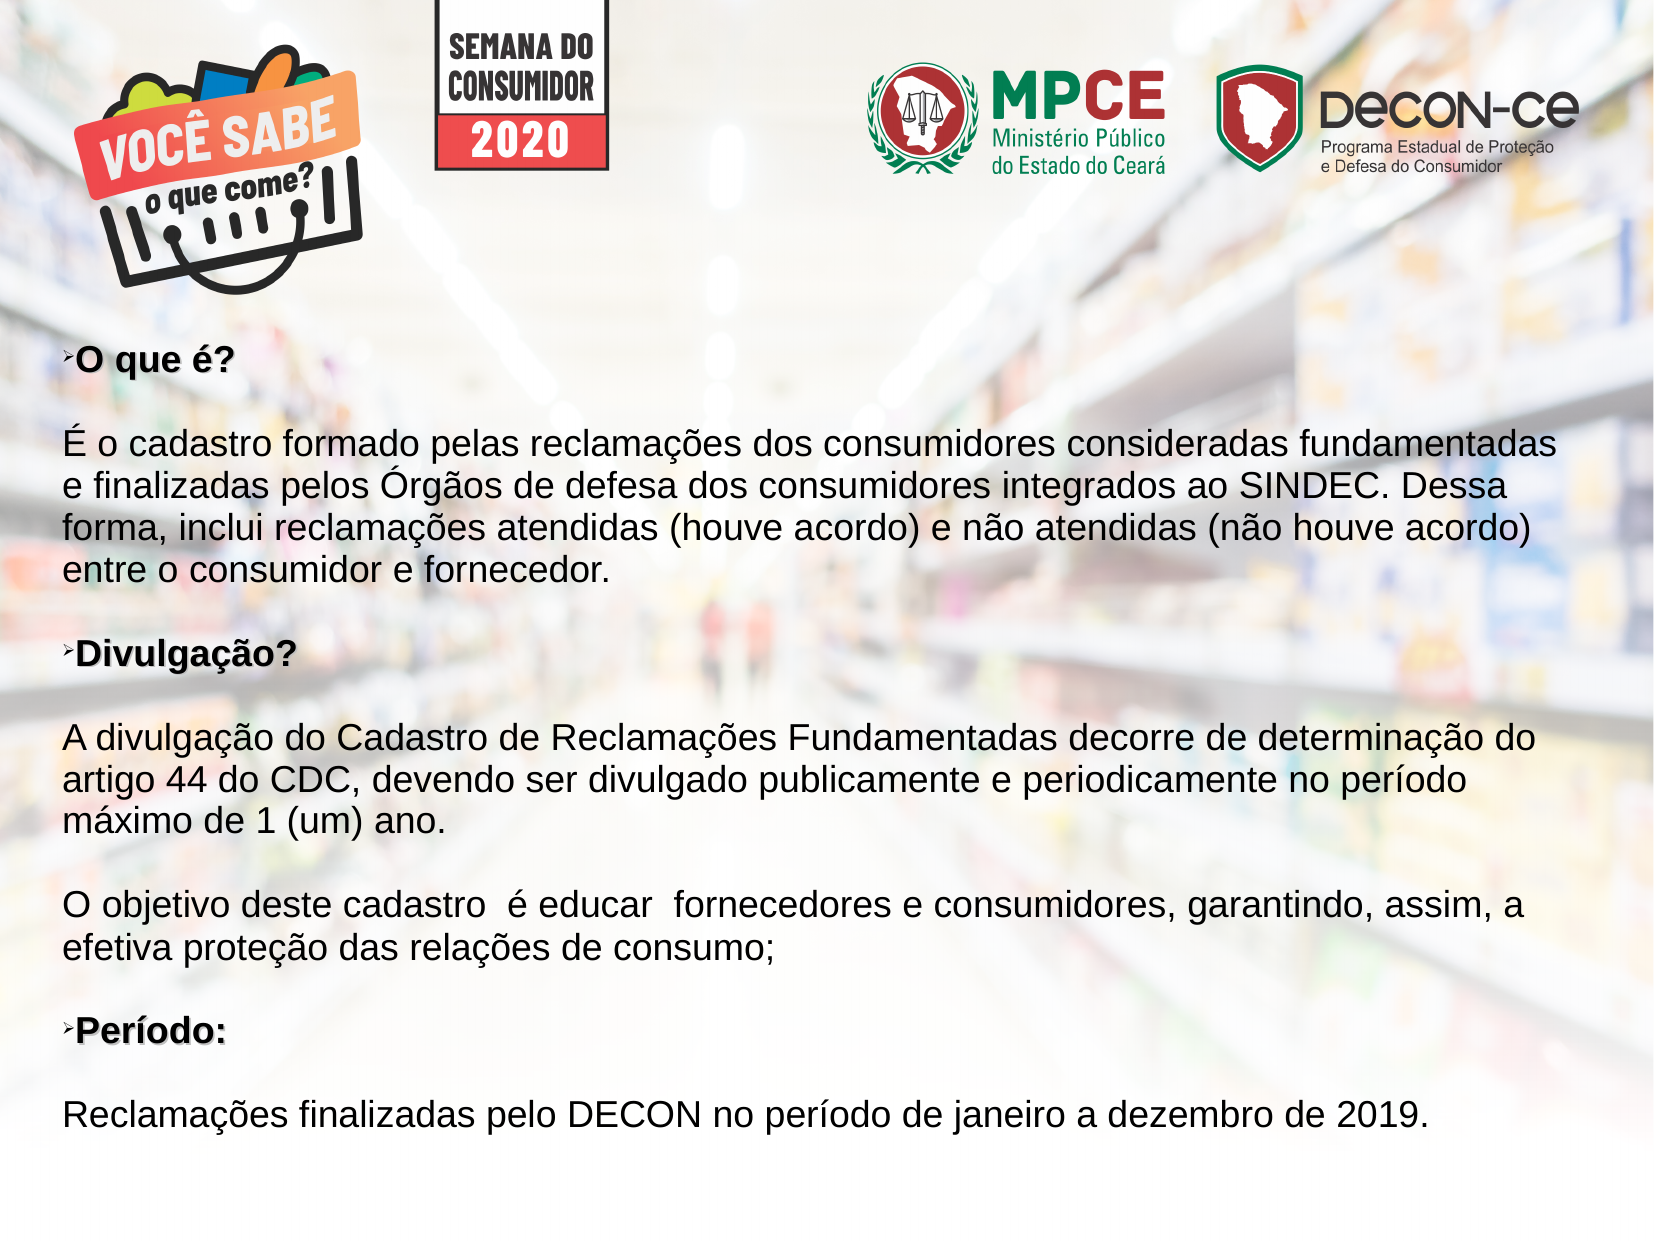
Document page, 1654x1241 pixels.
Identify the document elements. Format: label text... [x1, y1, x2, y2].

text_box O que é? É o cadastro formado pelas reclamações dos consumidores consideradas fundamentadas e finalizadas pelos Órgãos de defesa dos consumidores integrados ao SINDEC. Dessa forma, inclui reclamações atendidas (houve acordo) e não atendidas (não houve acordo) entre o consumidor e fornecedor. Divulgação? A divulgação do Cadastro de Reclamações Fundamentadas decorre de determinação do artigo 44 do CDC, devendo ser divulgado publicamente e periodicamente no período máximo de 1 (um) ano. O objetivo deste cadastro é educar fornecedores e consumidores, garantindo, assim, a efetiva proteção das relações de consumo; Período: Reclamações finalizadas pelo DECON no período de janeiro a dezembro de 2019. [47, 330, 1612, 1223]
